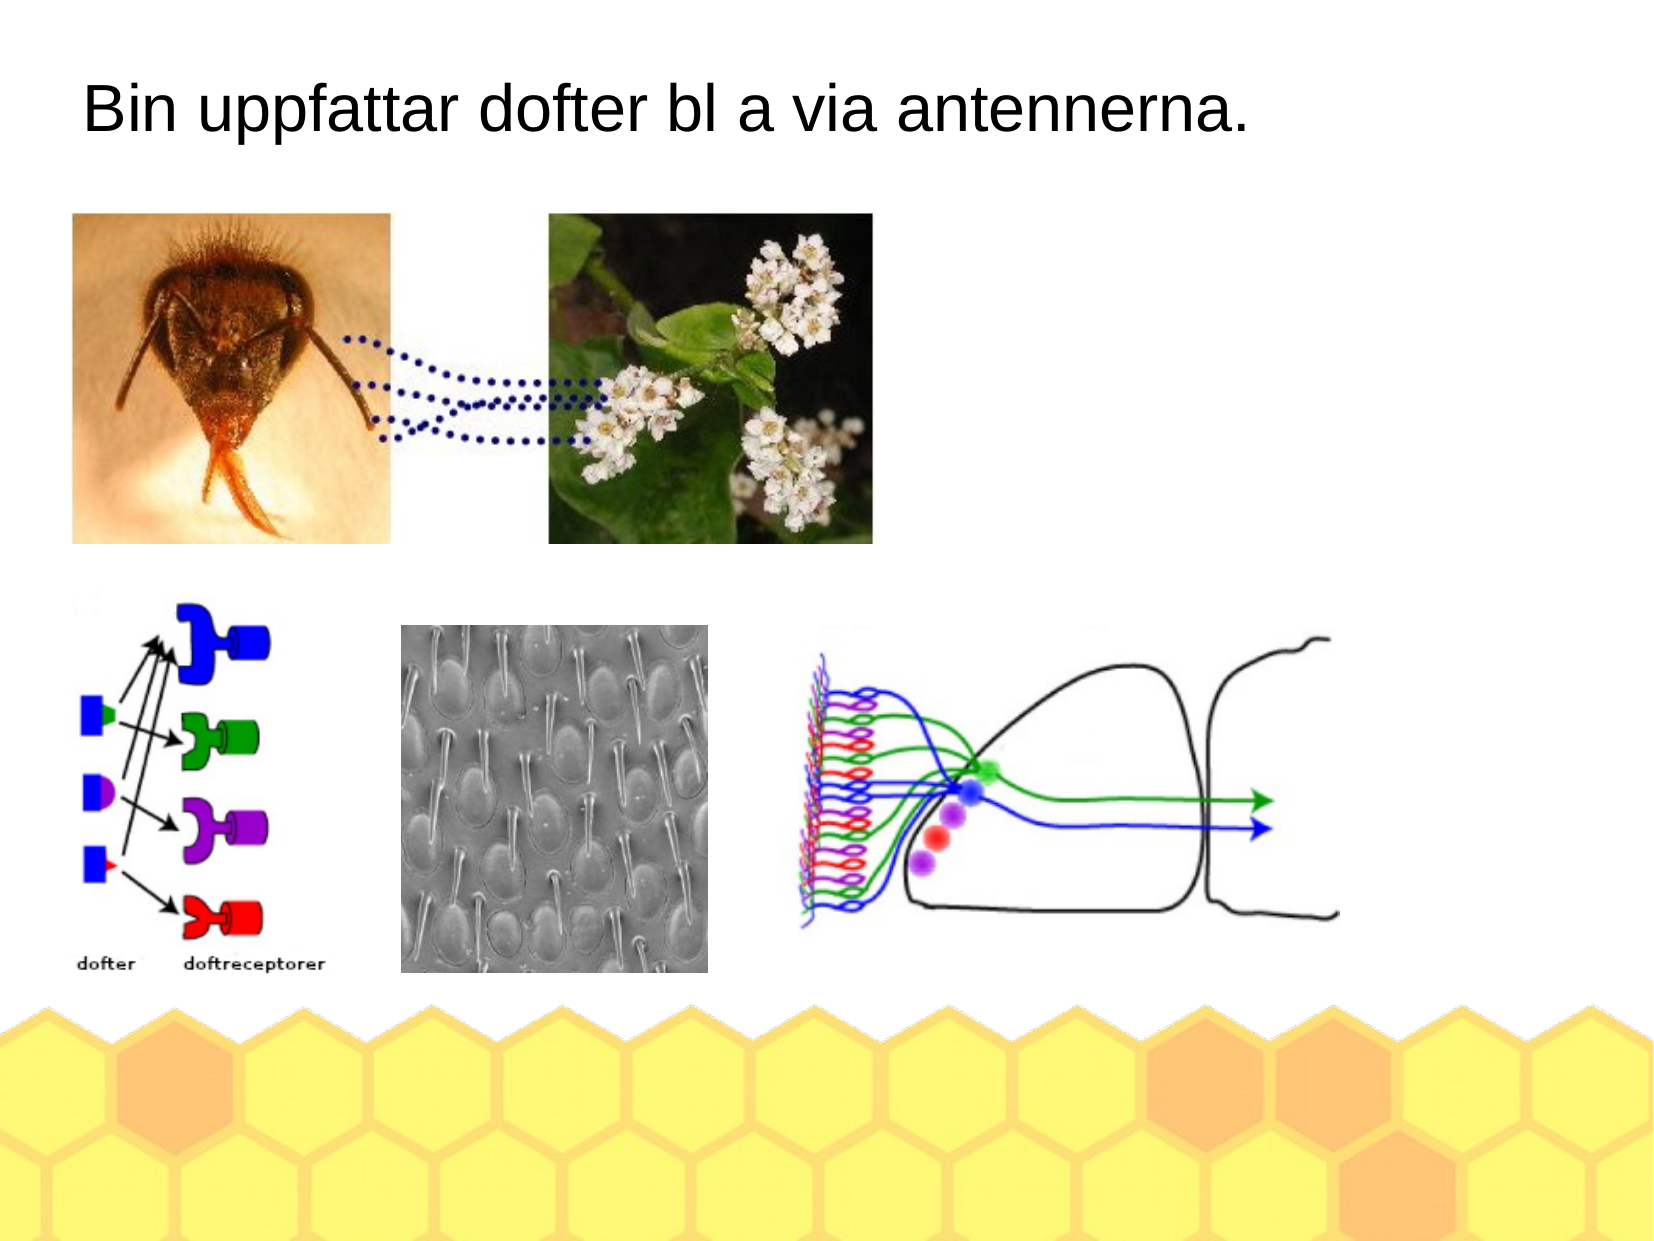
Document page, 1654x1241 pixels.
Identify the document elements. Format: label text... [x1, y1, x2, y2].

picture [0, 1001, 1654, 1241]
picture [70, 590, 348, 992]
picture [744, 625, 1340, 937]
list Bin uppfattar dofter bl a via antennerna. [82, 70, 1571, 1010]
picture [71, 212, 875, 544]
picture [401, 625, 708, 973]
